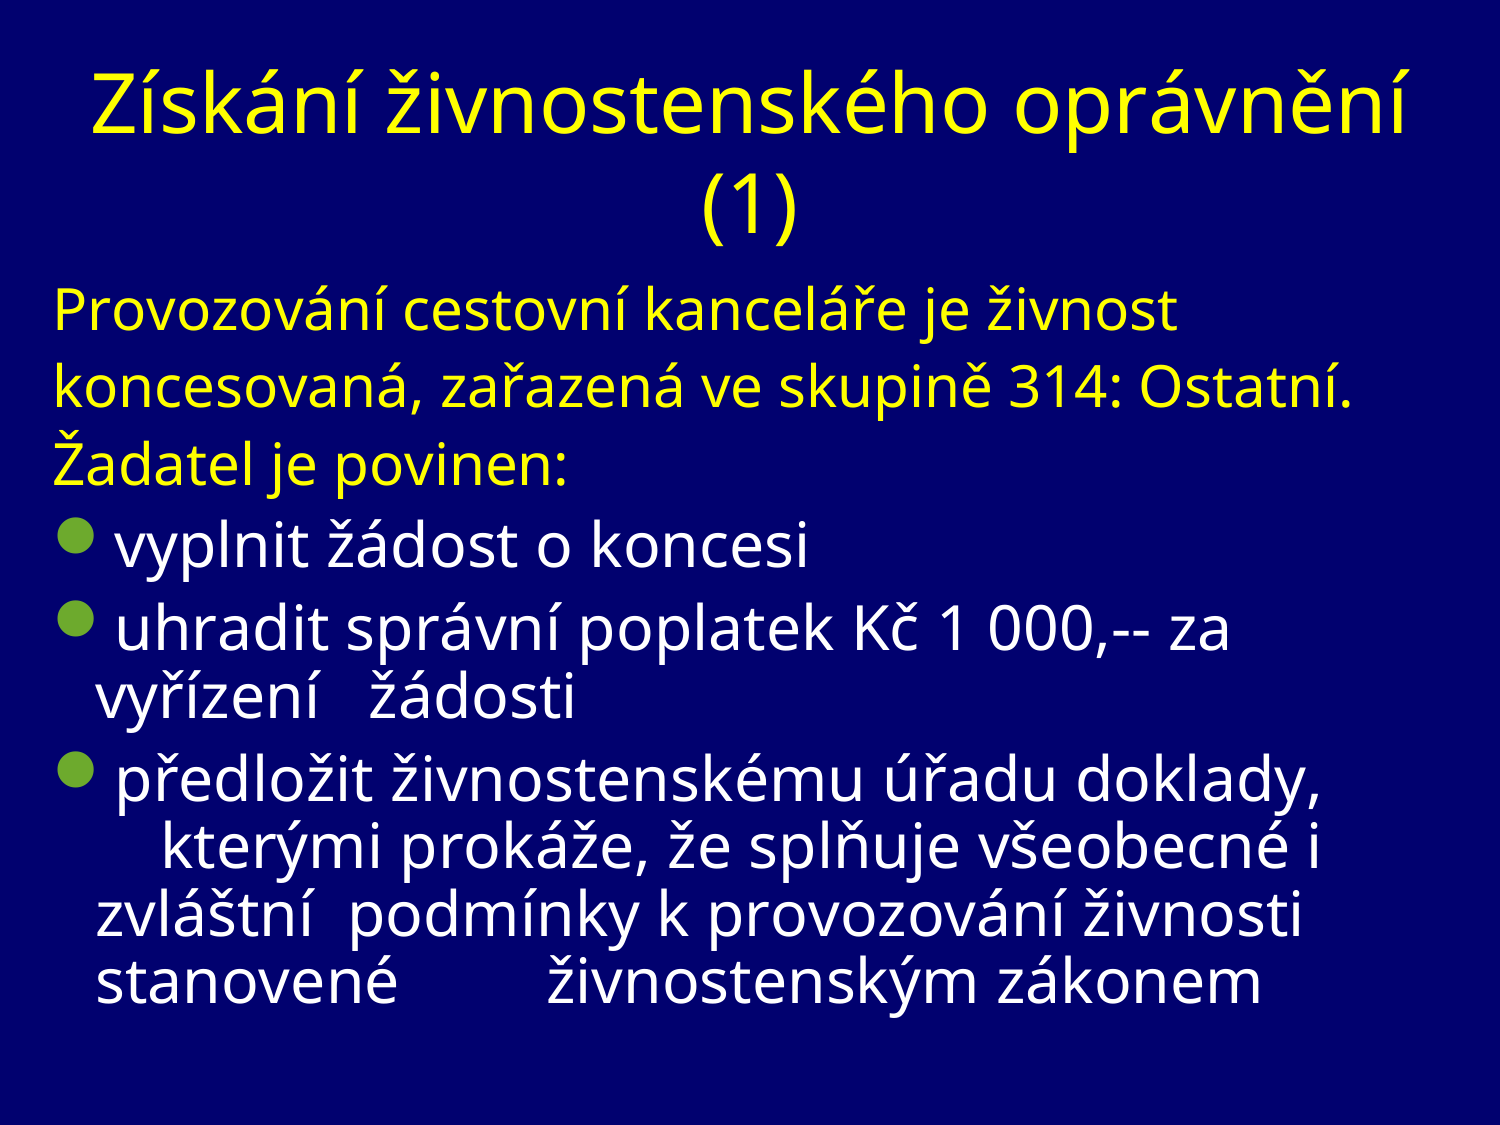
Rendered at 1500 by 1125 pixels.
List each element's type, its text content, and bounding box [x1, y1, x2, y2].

text_box Provozování cestovní kanceláře je živnost koncesovaná, zařazená ve skupině 314: Ostatní. Žadatel je povinen: vyplnit žádost o koncesi uhradit správní poplatek Kč 1 000,-- za vyřízení žádosti předložit živnostenskému úřadu doklady, kterými prokáže, že splňuje všeobecné i zvláštní podmínky k provozování živnosti stanovené živnostenským zákonem [37, 207, 1463, 1059]
text_box Získání živnostenského oprávnění (1) [29, 75, 1471, 226]
